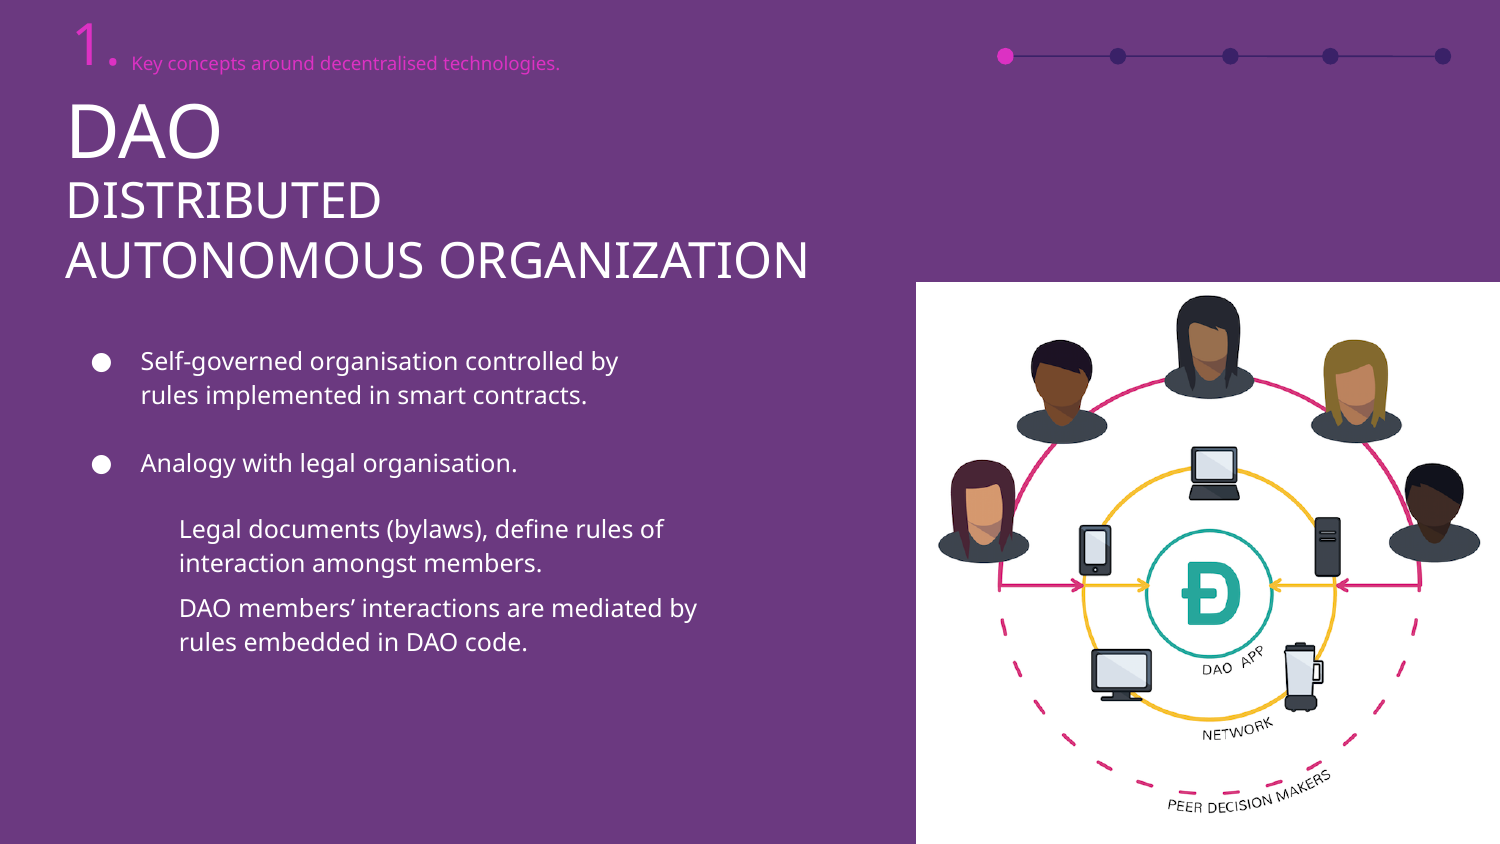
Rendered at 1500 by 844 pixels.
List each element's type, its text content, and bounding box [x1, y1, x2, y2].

text_box [1109, 57, 1127, 65]
text_box [1222, 57, 1239, 65]
text_box [1222, 47, 1239, 55]
text_box Legal documents (bylaws), define rules of interaction amongst members. DAO members’ interactions are mediated by rules embedded in DAO code. [163, 493, 730, 797]
title DISTRIBUTED AUTONOMOUS ORGANIZATION [50, 153, 1347, 271]
list Self-governed organisation controlled by rules implemented in smart contracts. Analogy with legal organisation. [50, 325, 676, 644]
picture [916, 282, 1500, 844]
text_box [1322, 47, 1339, 55]
text_box [1109, 47, 1126, 55]
text_box [997, 47, 1014, 65]
title 1. [56, 0, 138, 98]
text_box [1322, 58, 1339, 65]
list Key concepts around decentralised technologies. [116, 33, 705, 82]
text_box [1434, 47, 1452, 65]
title DAO [50, 68, 1347, 153]
